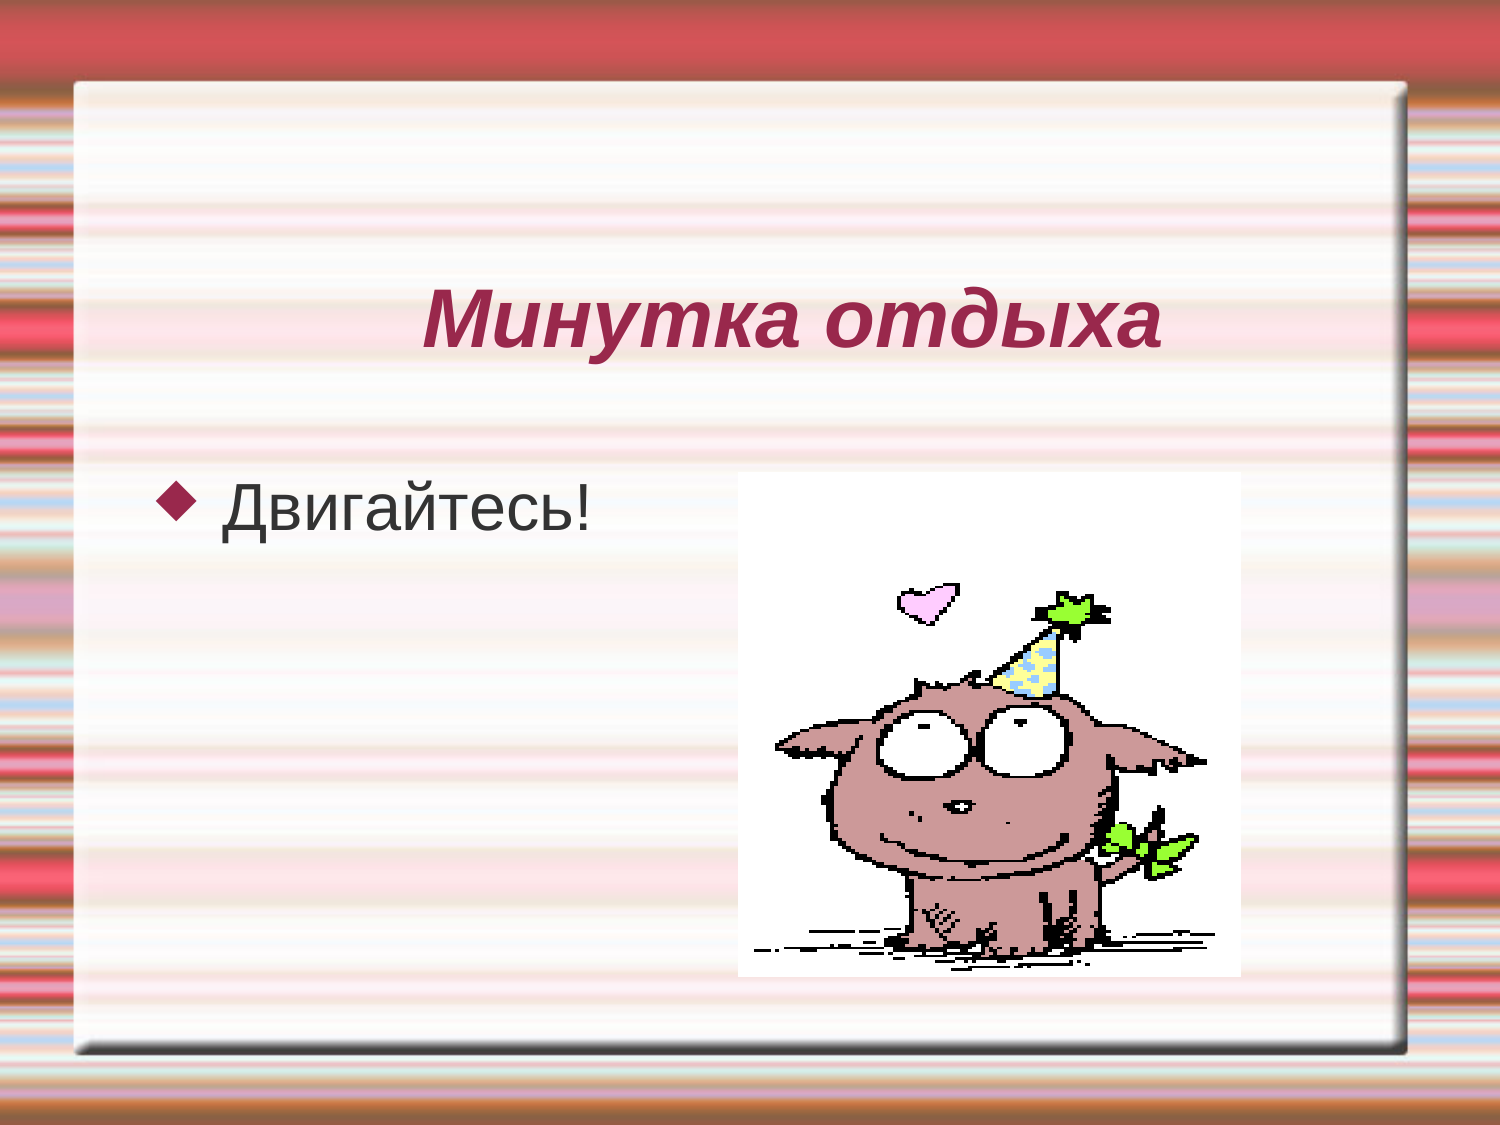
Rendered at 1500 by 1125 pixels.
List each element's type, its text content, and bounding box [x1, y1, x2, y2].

list Двигайтесь! [125, 462, 1375, 1013]
title Минутка отдыха [212, 199, 1375, 438]
picture [0, 0, 1500, 1125]
